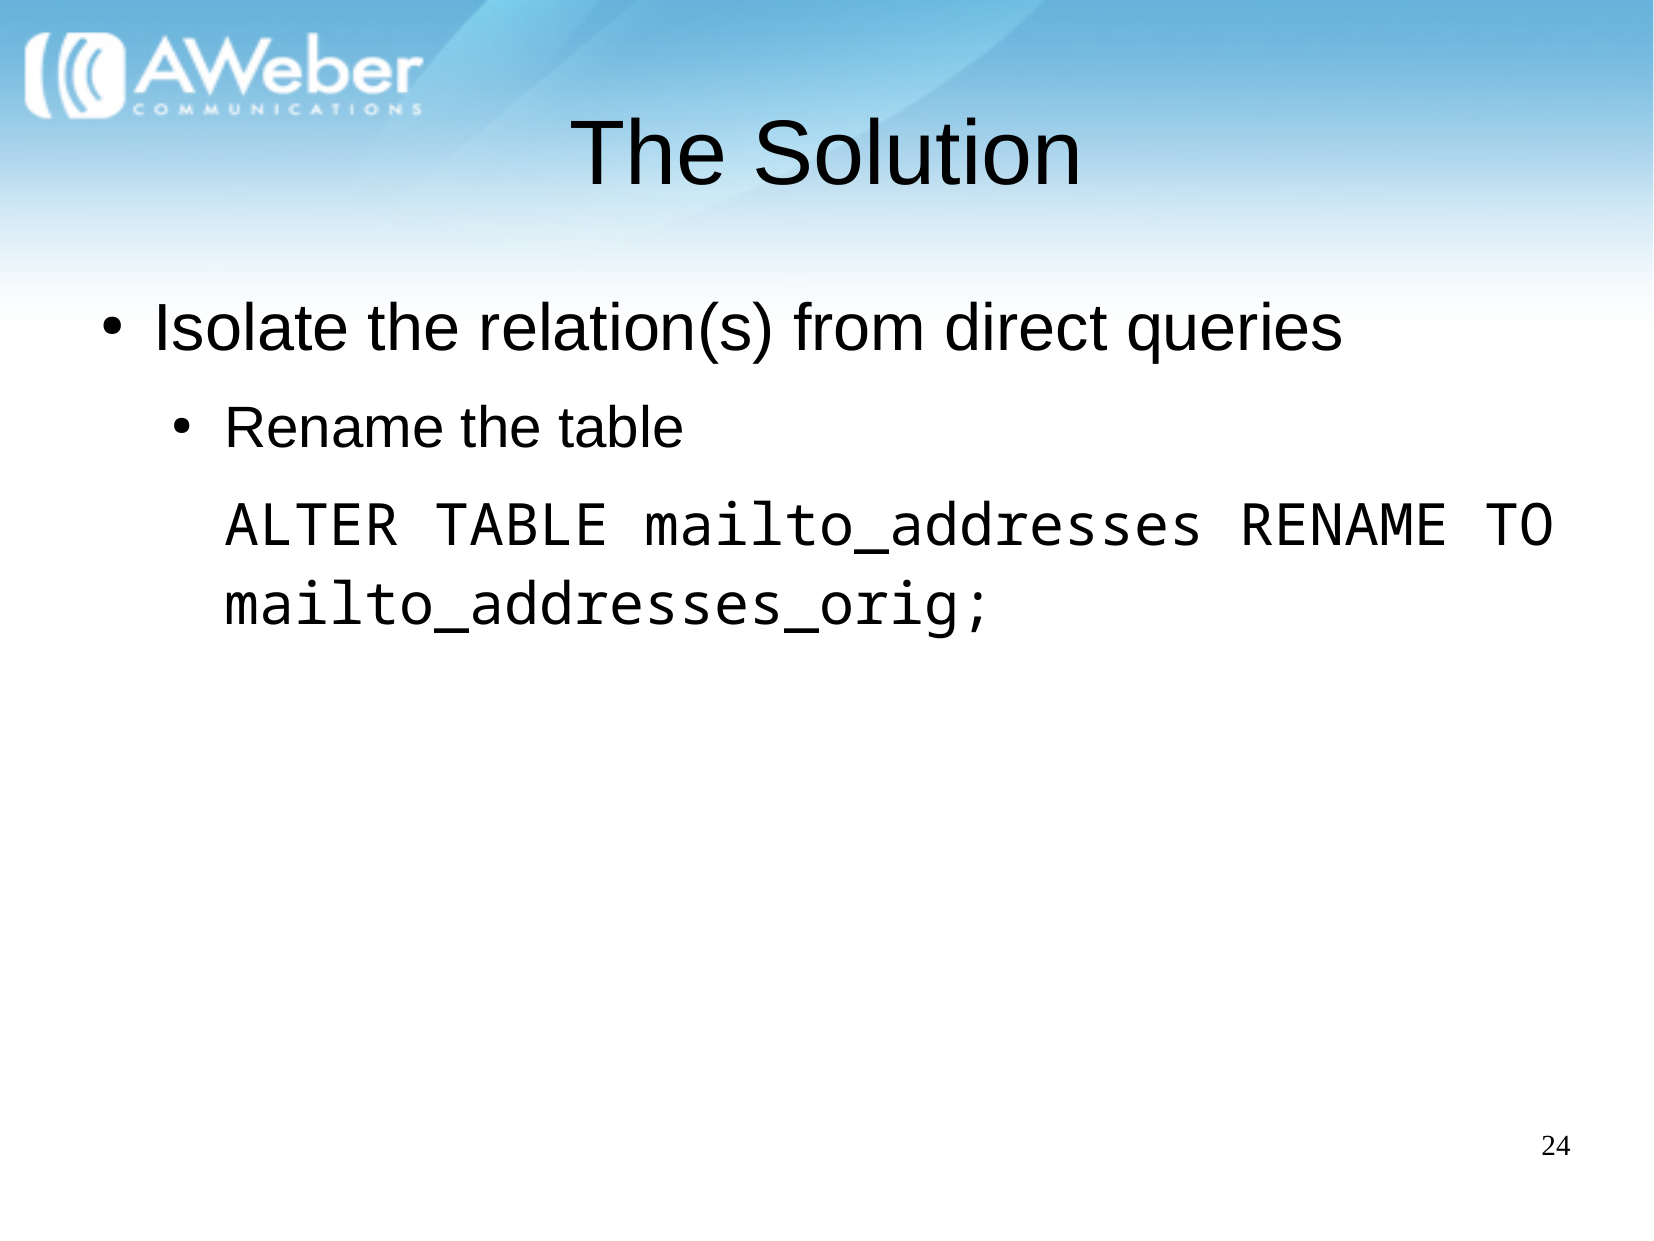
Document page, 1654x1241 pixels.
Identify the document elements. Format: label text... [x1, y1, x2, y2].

title The Solution [82, 49, 1571, 257]
list Isolate the relation(s) from direct queries Rename the table ALTER TABLE mailto_addresses RENAME TO mailto_addresses_orig; [82, 290, 1571, 1109]
picture [0, 0, 1654, 376]
